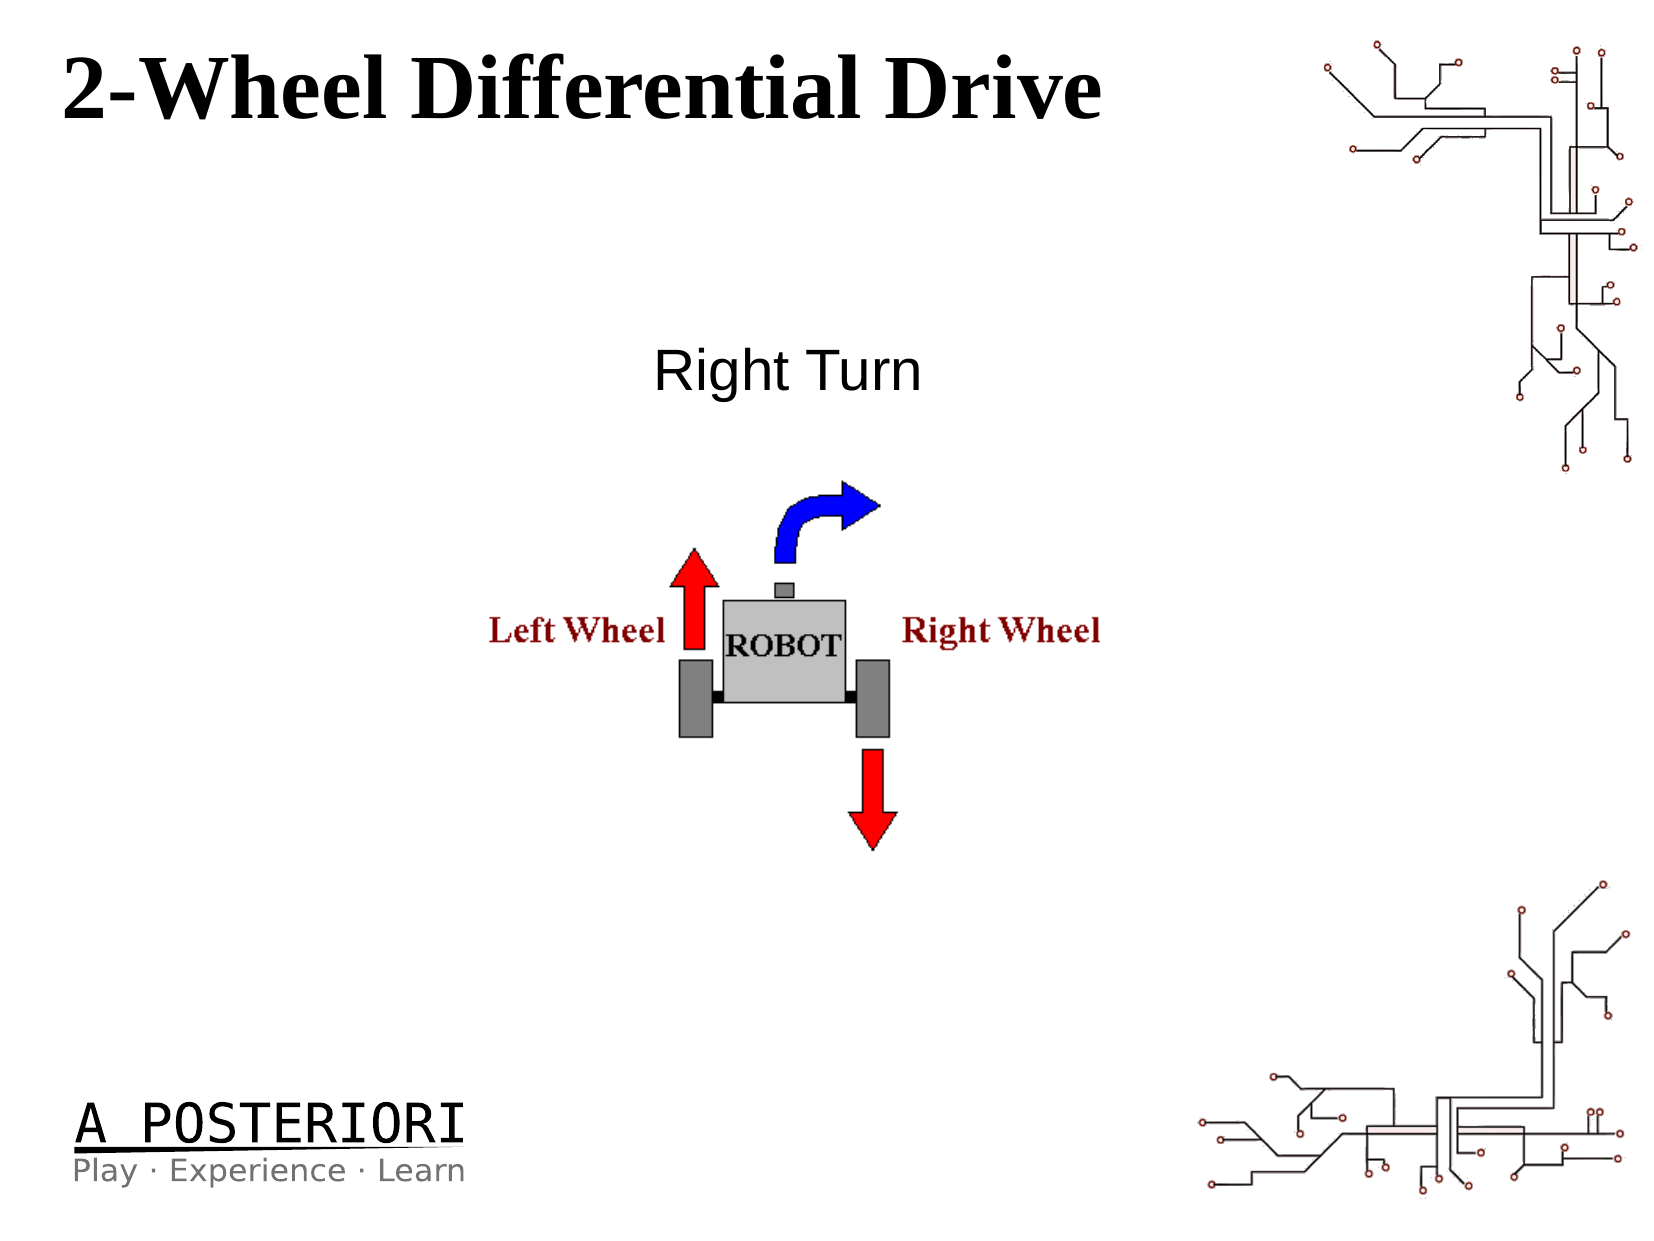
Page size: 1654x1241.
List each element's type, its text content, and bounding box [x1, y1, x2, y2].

text_box Right Turn [596, 330, 981, 404]
picture [73, 1101, 466, 1189]
title 2-Wheel Differential Drive [11, 10, 1156, 166]
picture [485, 404, 1111, 859]
picture [1175, 862, 1636, 1201]
picture [1305, 35, 1643, 496]
